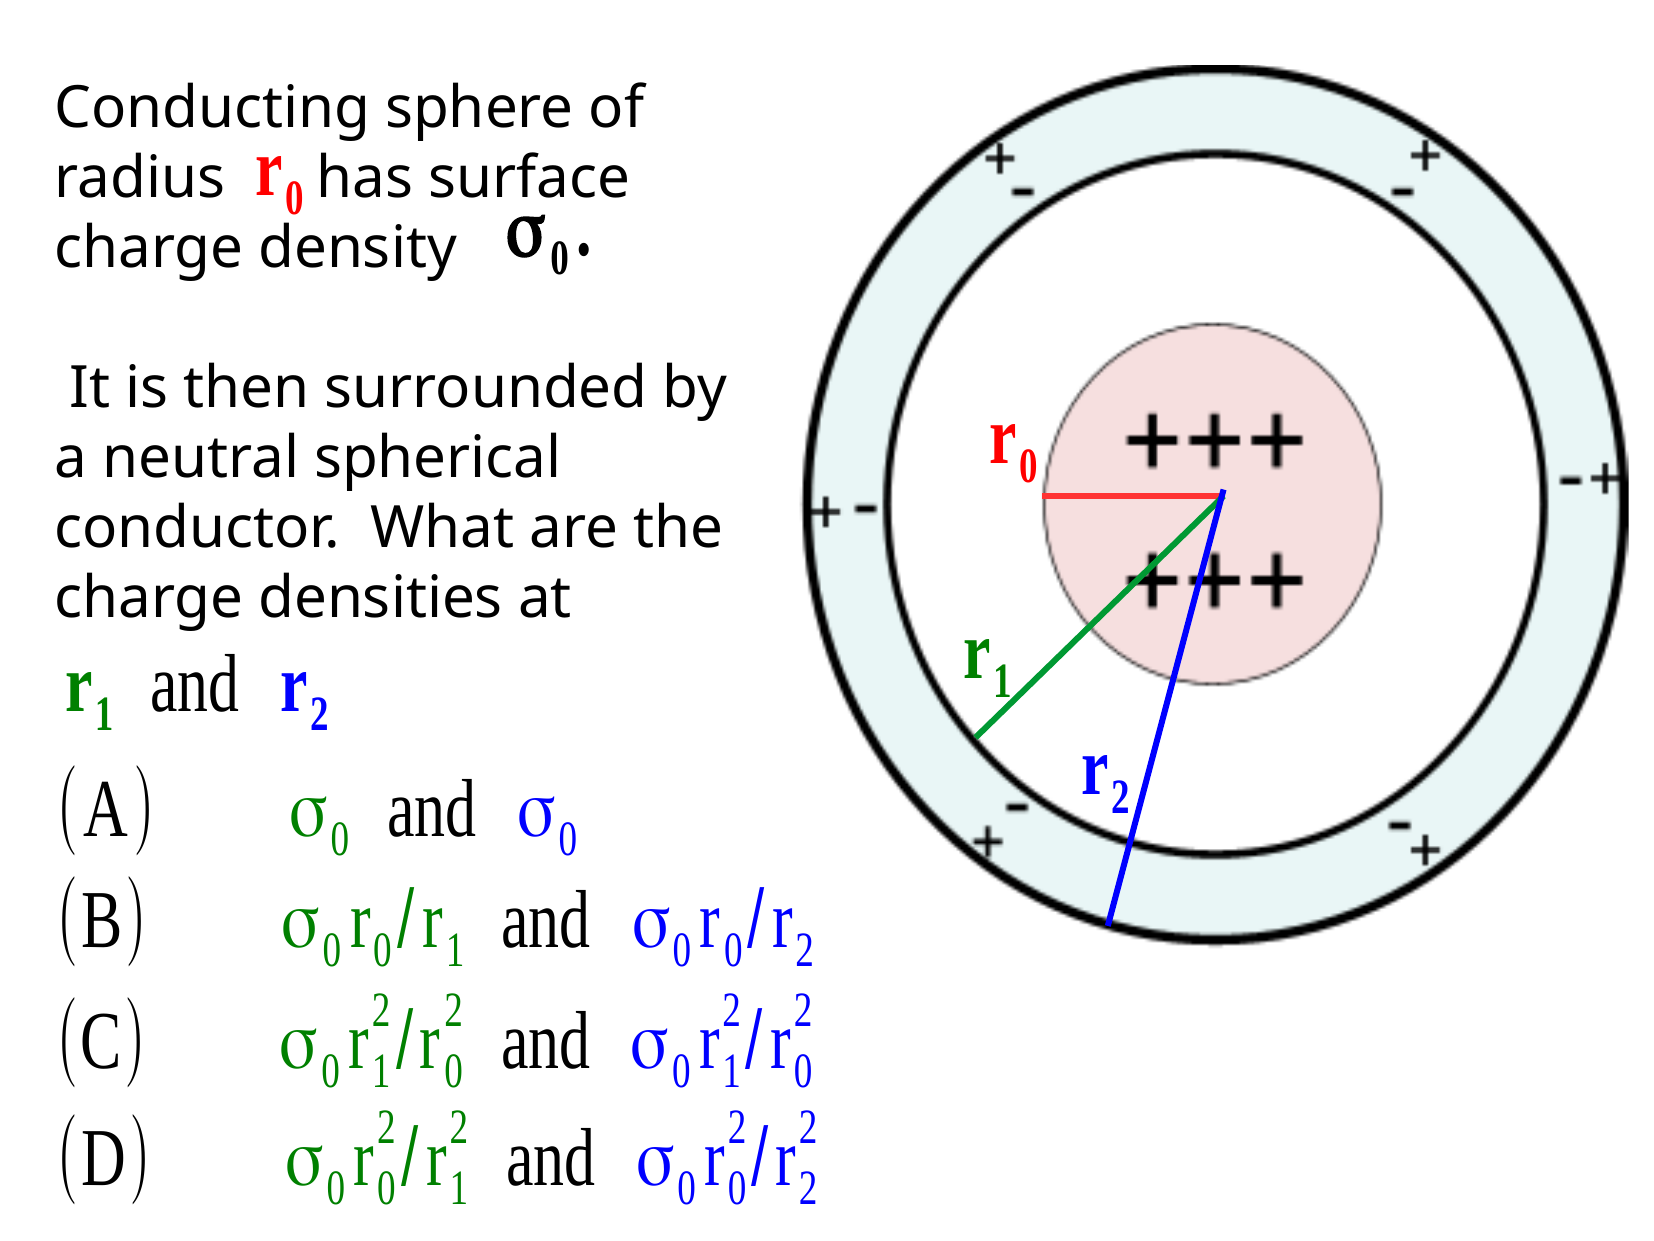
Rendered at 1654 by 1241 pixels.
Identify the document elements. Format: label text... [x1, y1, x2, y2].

chart [956, 604, 1016, 709]
chart [52, 871, 820, 977]
picture [677, 65, 1629, 976]
chart [1075, 720, 1135, 824]
chart [52, 760, 582, 867]
chart [58, 637, 335, 741]
chart [501, 181, 597, 285]
chart [52, 1099, 824, 1215]
chart [249, 121, 310, 225]
title Conducting sphere of radius has surface charge density It is then surrounded by a neutral spherical conductor. What are the charge densities at [39, 290, 768, 498]
chart [982, 389, 1043, 494]
chart [52, 982, 818, 1098]
